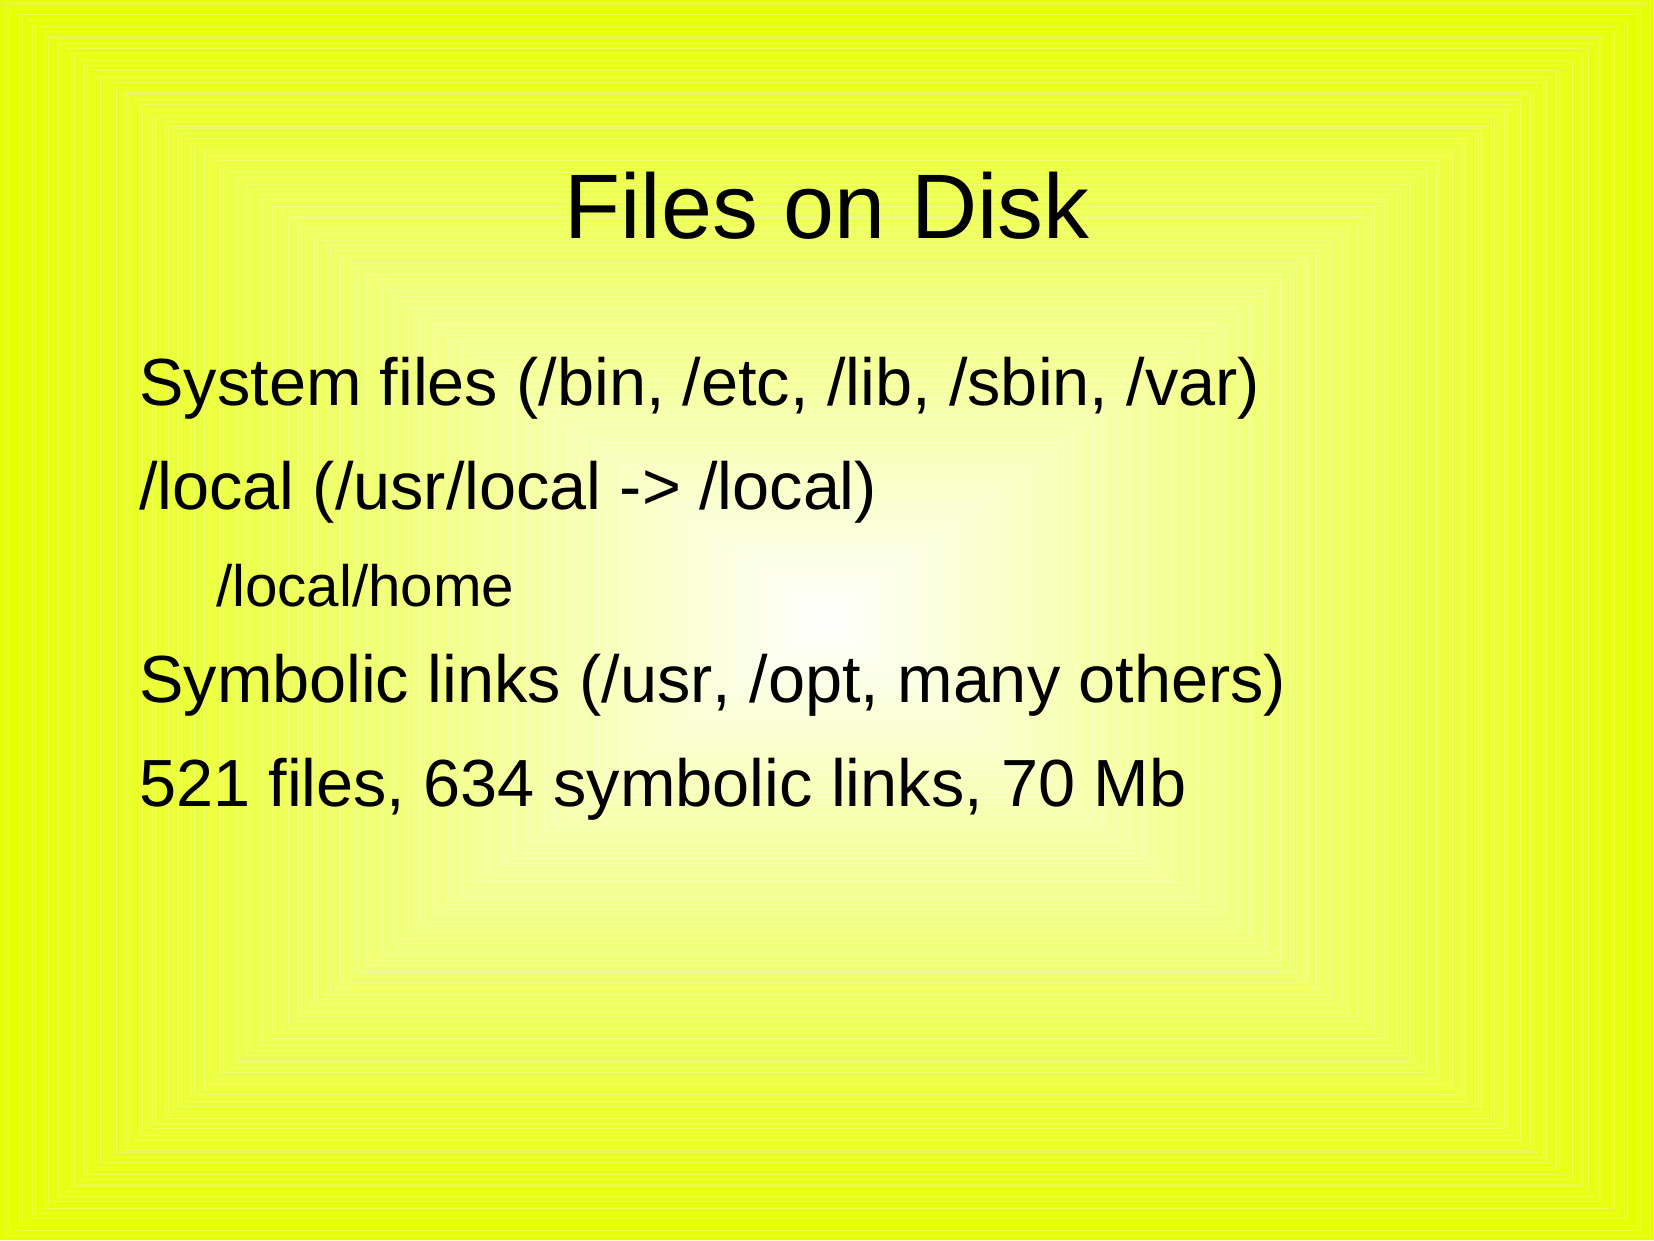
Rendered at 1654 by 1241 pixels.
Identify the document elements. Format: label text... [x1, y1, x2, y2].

title Files on Disk [121, 102, 1534, 311]
list System files (/bin, /etc, /lib, /sbin, /var) /local (/usr/local -> /local) /local/home Symbolic links (/usr, /opt, many others) 521 files, 634 symbolic links, 70 Mb [121, 344, 1534, 1127]
